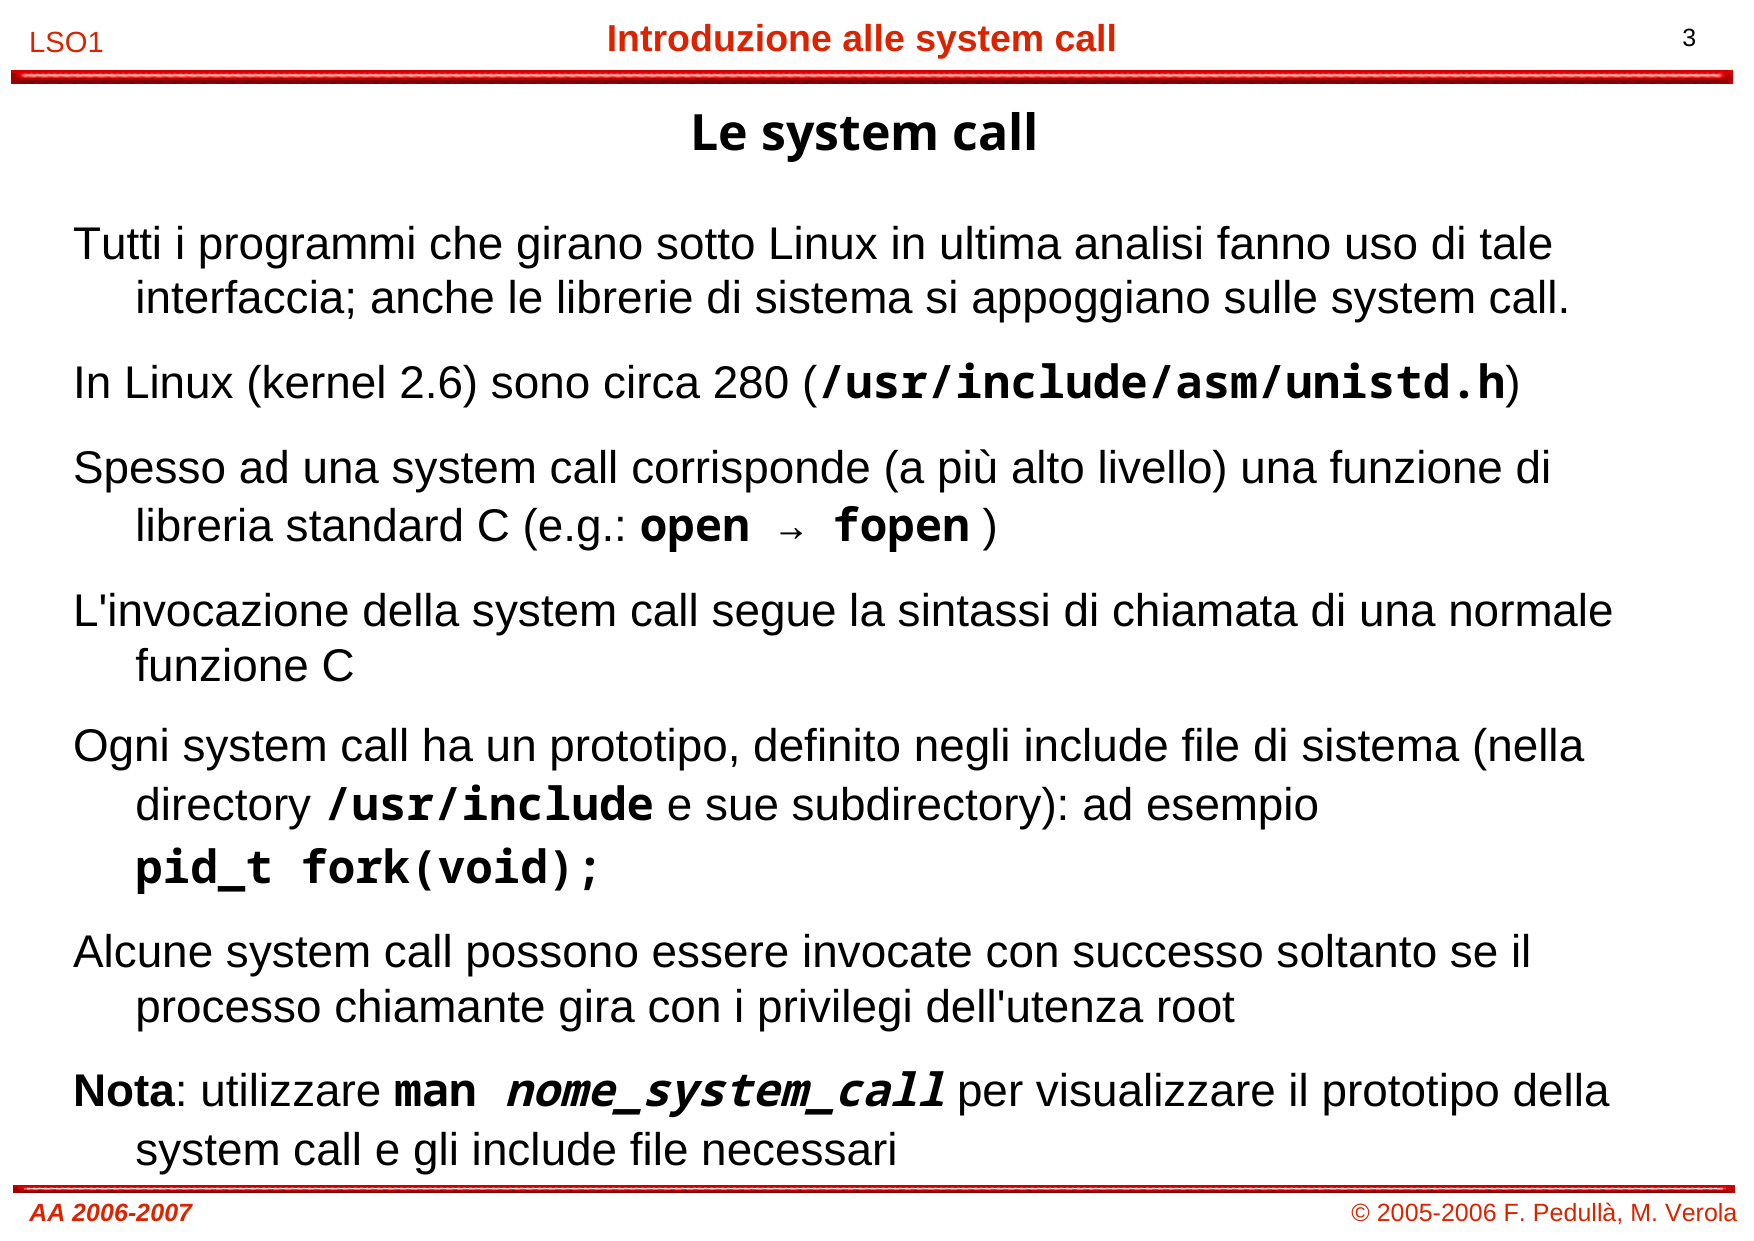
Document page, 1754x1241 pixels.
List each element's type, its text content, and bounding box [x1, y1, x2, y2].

picture [13, 1185, 1735, 1193]
picture [11, 70, 1733, 84]
list Tutti i programmi che girano sotto Linux in ultima analisi fanno uso di tale interfaccia; anche le librerie di sistema si appoggiano sulle system call. In Linux (kernel 2.6) sono circa 280 (/usr/include/asm/unistd.h) Spesso ad una system call corrisponde (a più alto livello) una funzione di libreria standard C (e.g.: open → fopen ) L'invocazione della system call segue la sintassi di chiamata di una normale funzione C Ogni system call ha un prototipo, definito negli include file di sistema (nella directory /usr/include e sue subdirectory): ad esempio pid_t fork(void); Alcune system call possono essere invocate con successo soltanto se il processo chiamante gira con i privilegi dell'utenza root Nota: utilizzare man nome_system_call per visualizzare il prototipo della system call e gli include file necessari [58, 206, 1696, 1146]
title Le system call [651, 89, 1079, 176]
